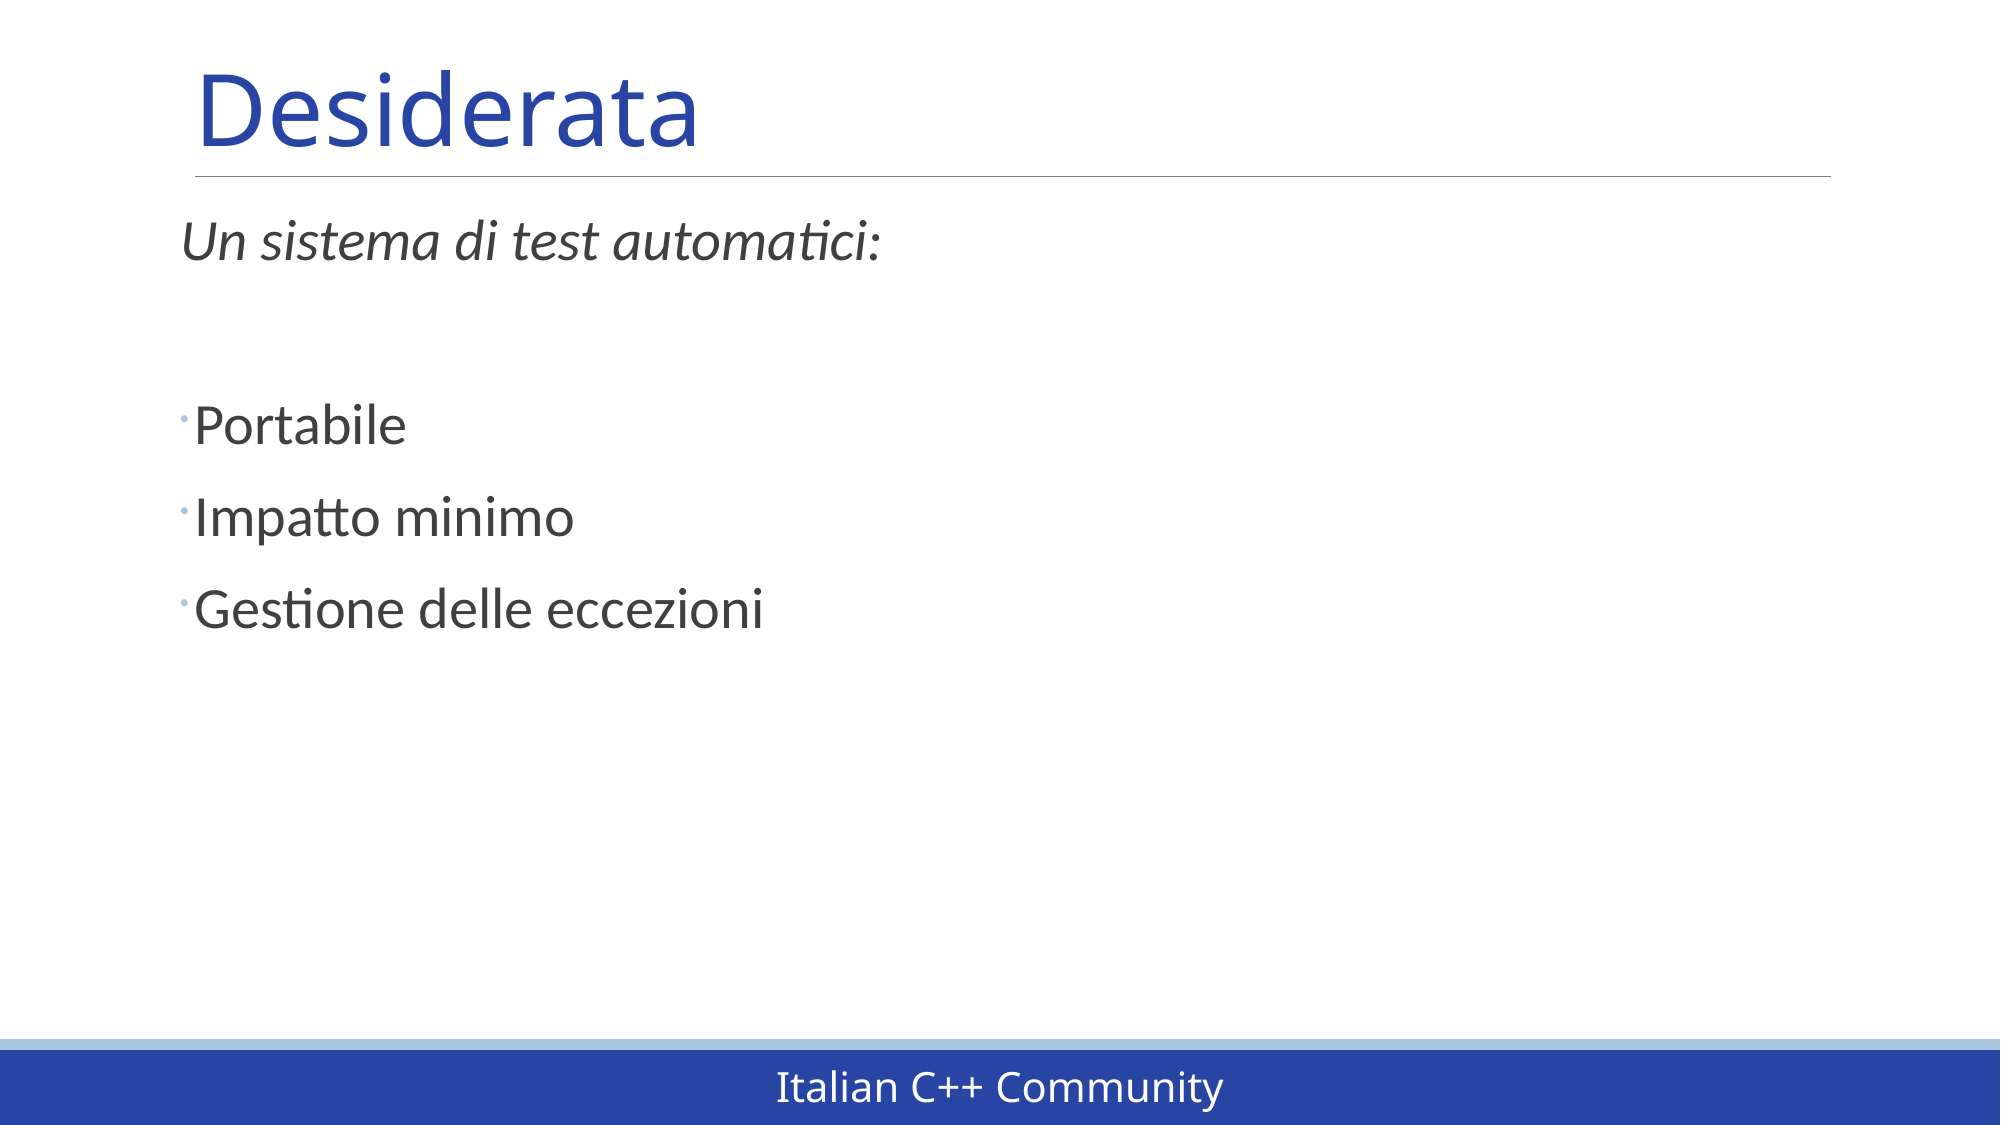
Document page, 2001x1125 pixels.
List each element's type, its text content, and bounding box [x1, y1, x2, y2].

title Desiderata [179, 2, 1830, 175]
list Un sistema di test automatici: Portabile Impatto minimo Gestione delle eccezioni [179, 202, 1830, 1011]
